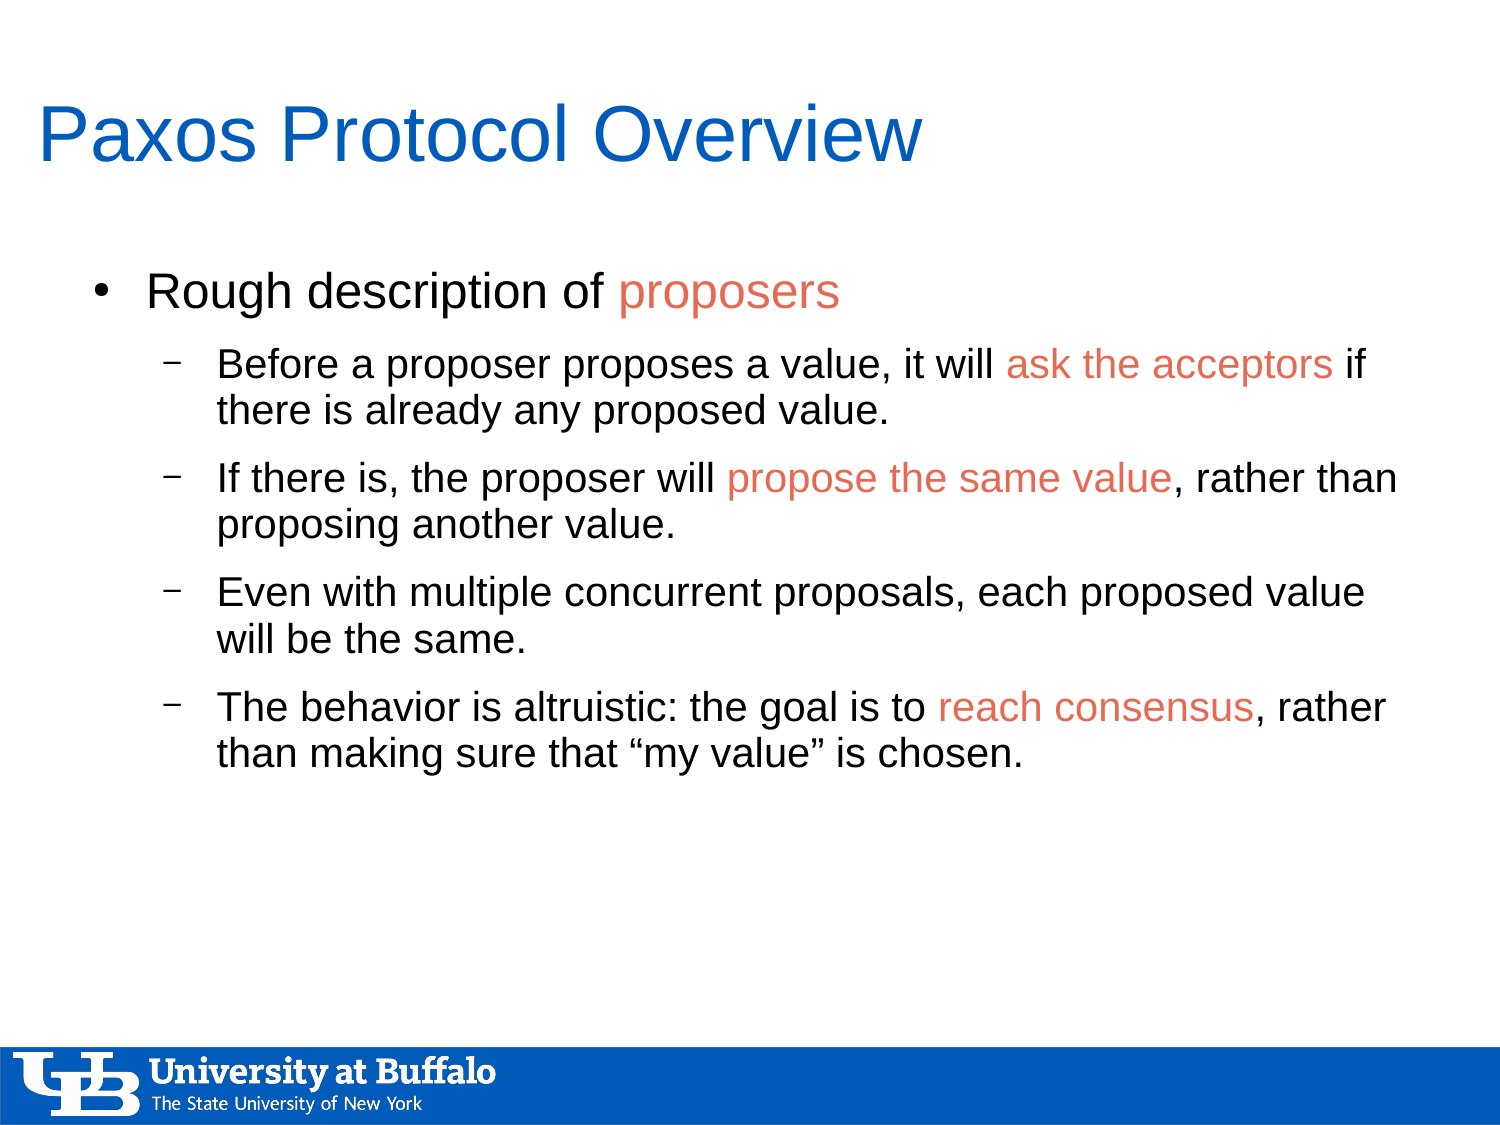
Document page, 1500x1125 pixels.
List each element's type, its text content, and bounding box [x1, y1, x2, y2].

list Rough description of proposers Before a proposer proposes a value, it will ask the acceptors if there is already any proposed value. If there is, the proposer will propose the same value, rather than proposing another value. Even with multiple concurrent proposals, each proposed value will be the same. The behavior is altruistic: the goal is to reach consensus, rather than making sure that “my value” is chosen. [75, 263, 1425, 916]
picture [13, 1052, 496, 1116]
title Paxos Protocol Overview [37, 95, 1388, 173]
